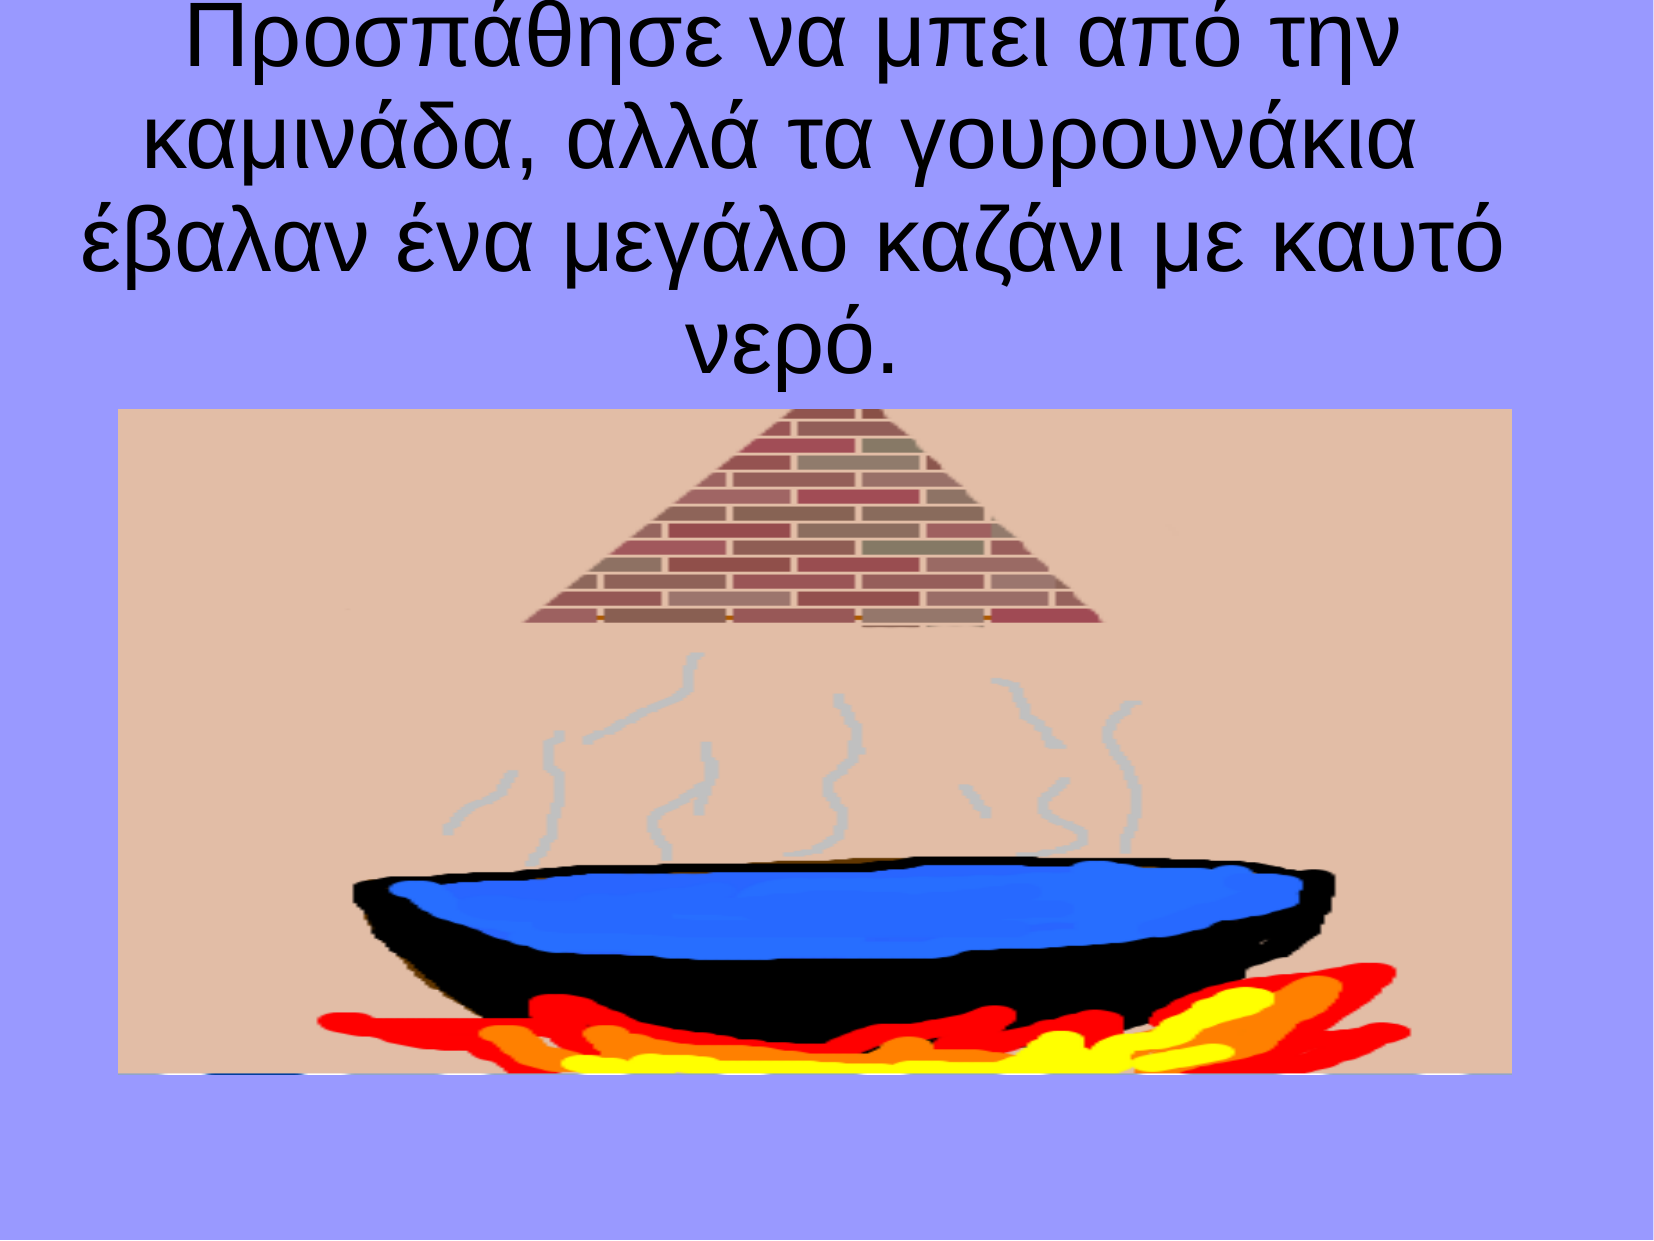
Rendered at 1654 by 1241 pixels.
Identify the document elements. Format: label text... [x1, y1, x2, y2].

picture [118, 409, 1512, 1075]
title Προσπάθησε να μπει από την καμινάδα, αλλά τα γουρουνάκια έβαλαν ένα μεγάλο καζάνι με καυτό νερό. [49, 0, 1538, 497]
